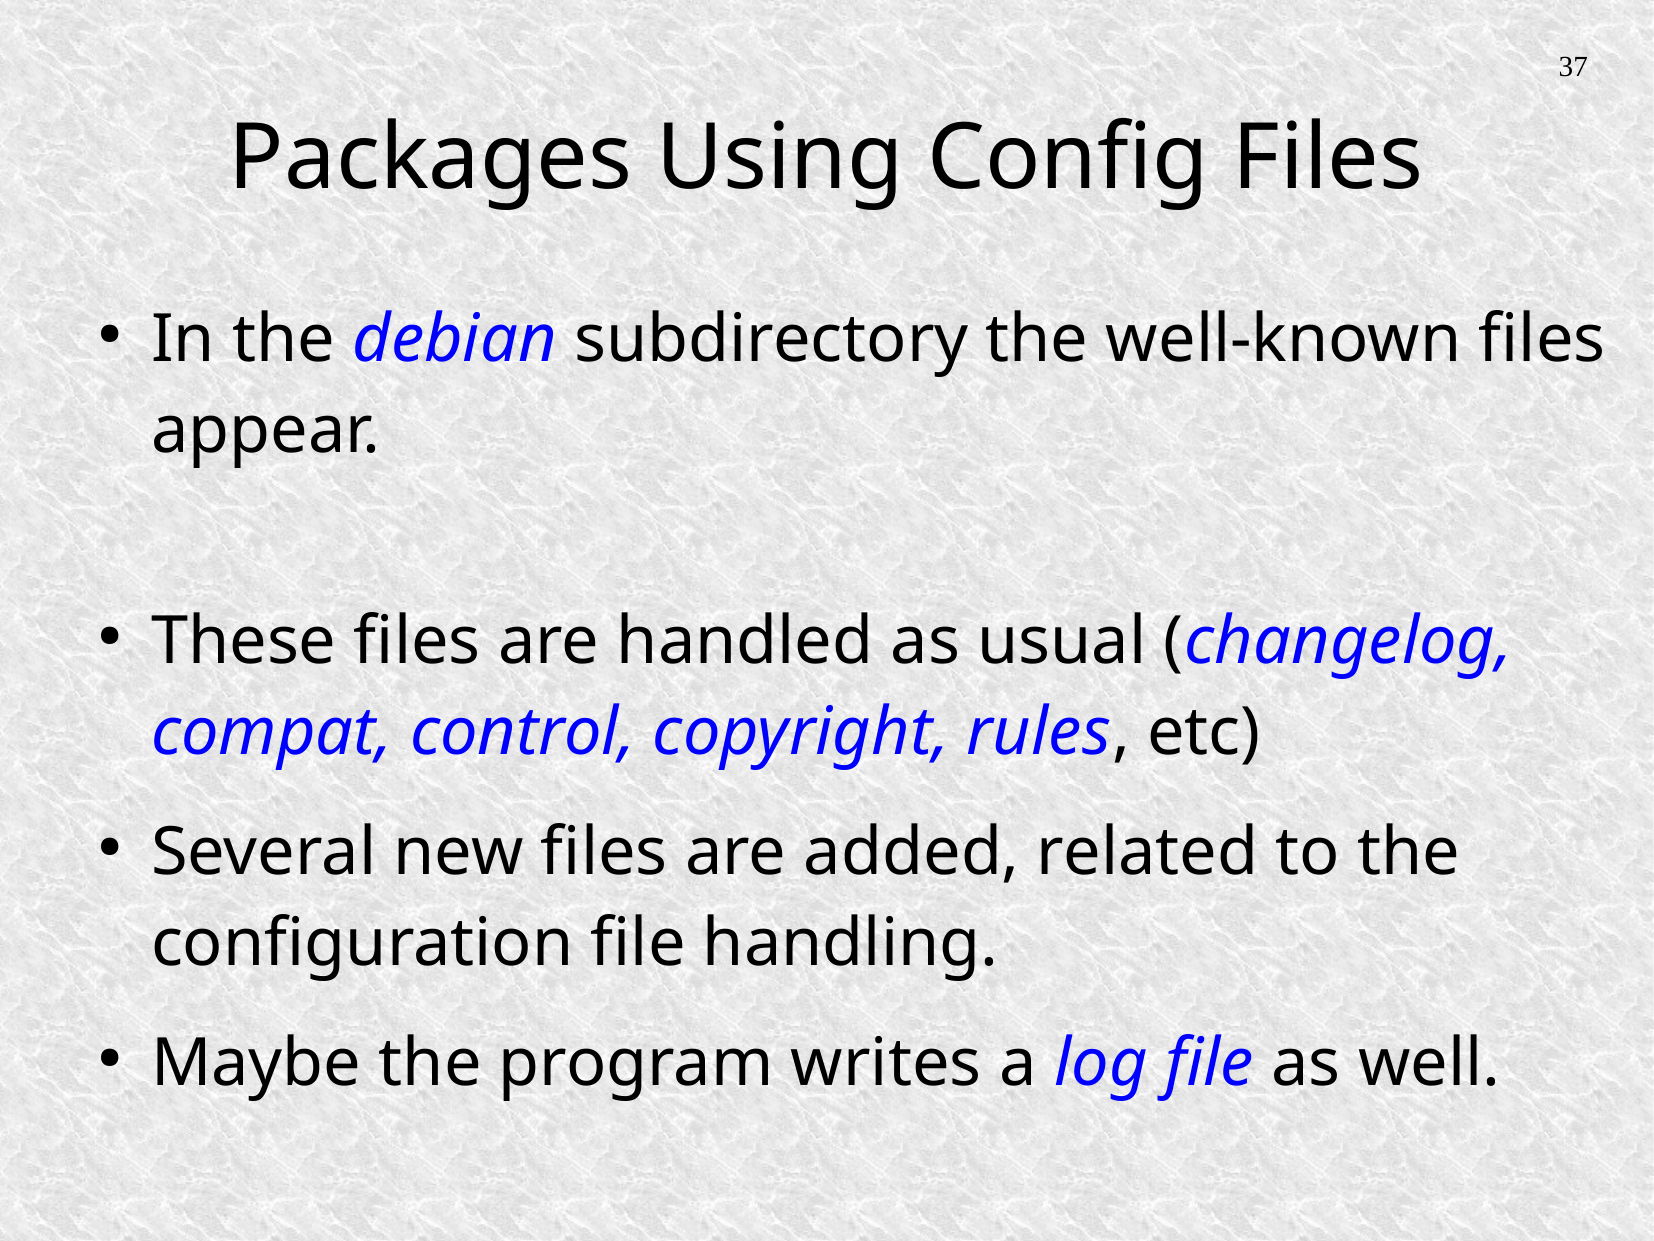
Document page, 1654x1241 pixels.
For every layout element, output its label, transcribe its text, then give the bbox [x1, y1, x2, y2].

title Packages Using Config Files [82, 56, 1571, 250]
picture [0, 0, 1654, 1241]
list In the debian subdirectory the well-known files appear. These files are handled as usual (changelog, compat, control, copyright, rules, etc) Several new files are added, related to the configuration file handling. Maybe the program writes a log file as well. [80, 290, 1608, 1126]
